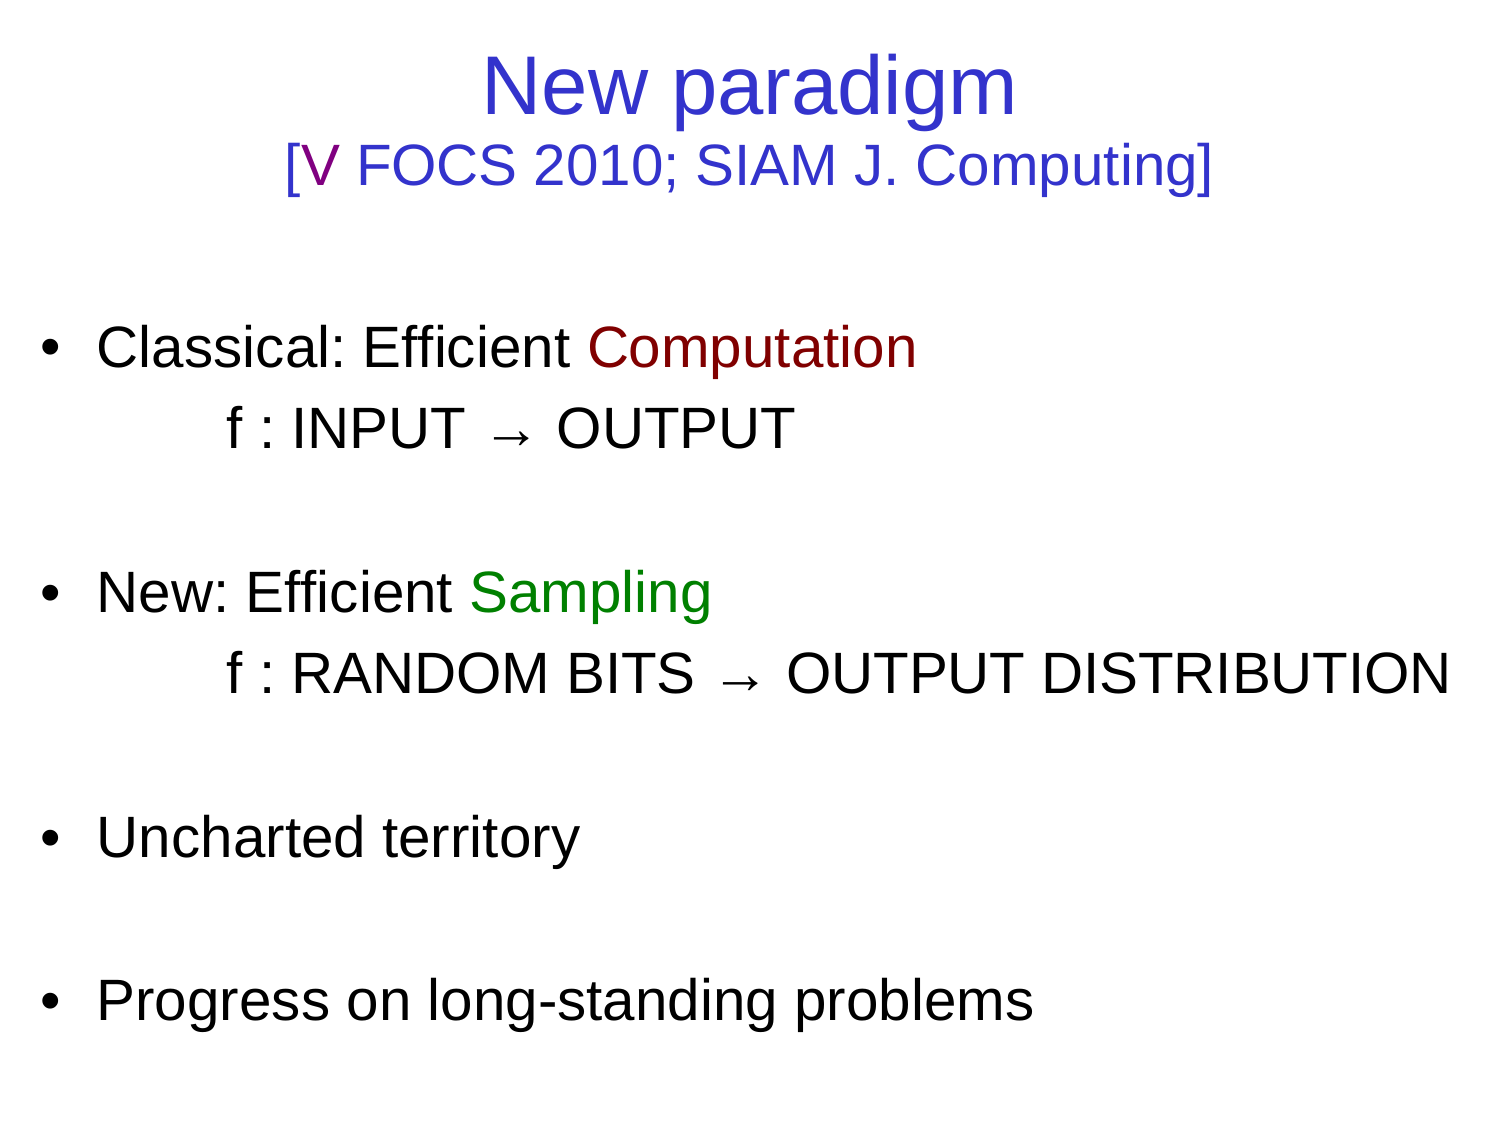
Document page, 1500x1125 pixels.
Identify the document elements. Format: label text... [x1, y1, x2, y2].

list Classical: Efficient Computation f : INPUT → OUTPUT New: Efficient Sampling f : RANDOM BITS → OUTPUT DISTRIBUTION Uncharted territory Progress on long-standing problems [25, 224, 1500, 1088]
title New paradigm [V FOCS 2010; SIAM J. Computing] [0, 24, 1500, 213]
